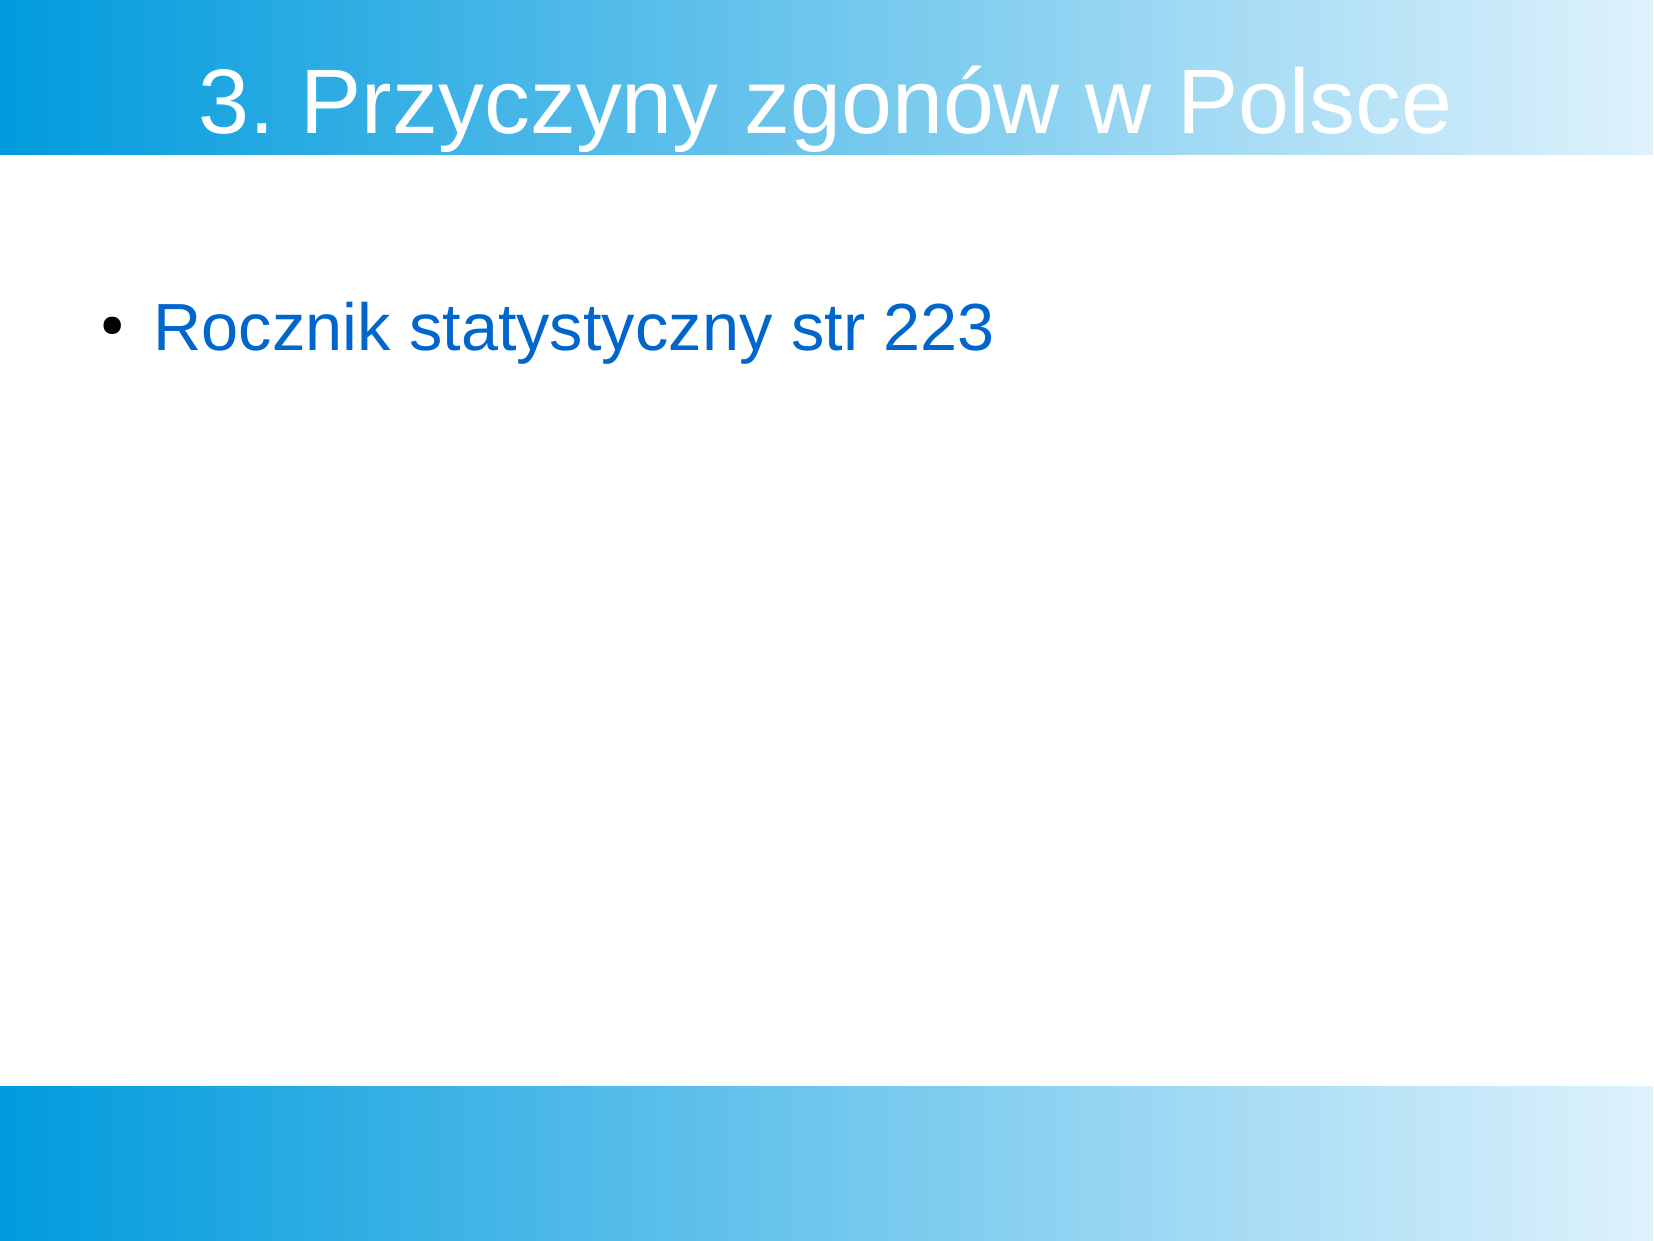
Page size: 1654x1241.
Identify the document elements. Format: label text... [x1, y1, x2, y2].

title 3. Przyczyny zgonów w Polsce [82, 49, 1571, 155]
list Rocznik statystyczny str 223 [82, 290, 1571, 1010]
